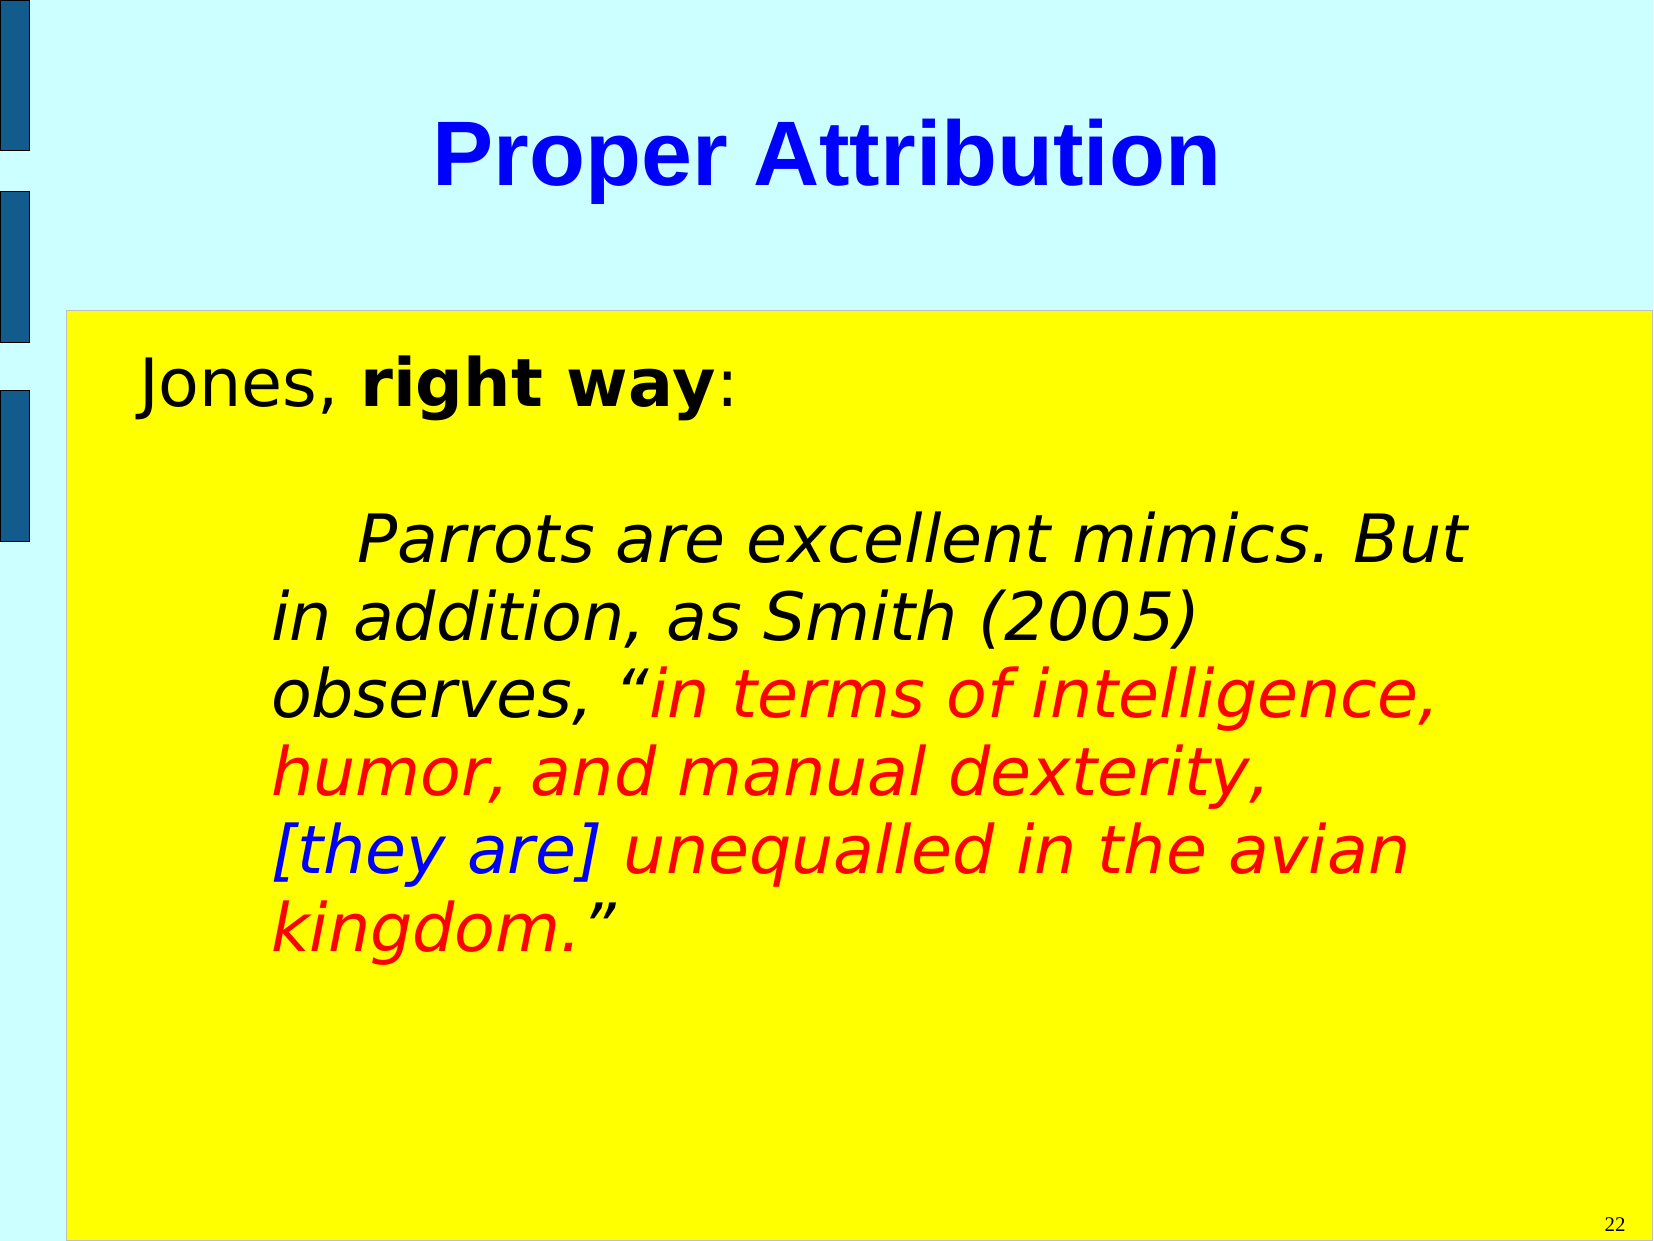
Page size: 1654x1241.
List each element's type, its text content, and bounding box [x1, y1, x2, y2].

list Jones, right way: Parrots are excellent mimics. But in addition, as Smith (2005) observes, “in terms of intelligence, humor, and manual dexterity, [they are] unequalled in the avian kingdom.” [121, 344, 1534, 1127]
title Proper Attribution [121, 49, 1534, 258]
